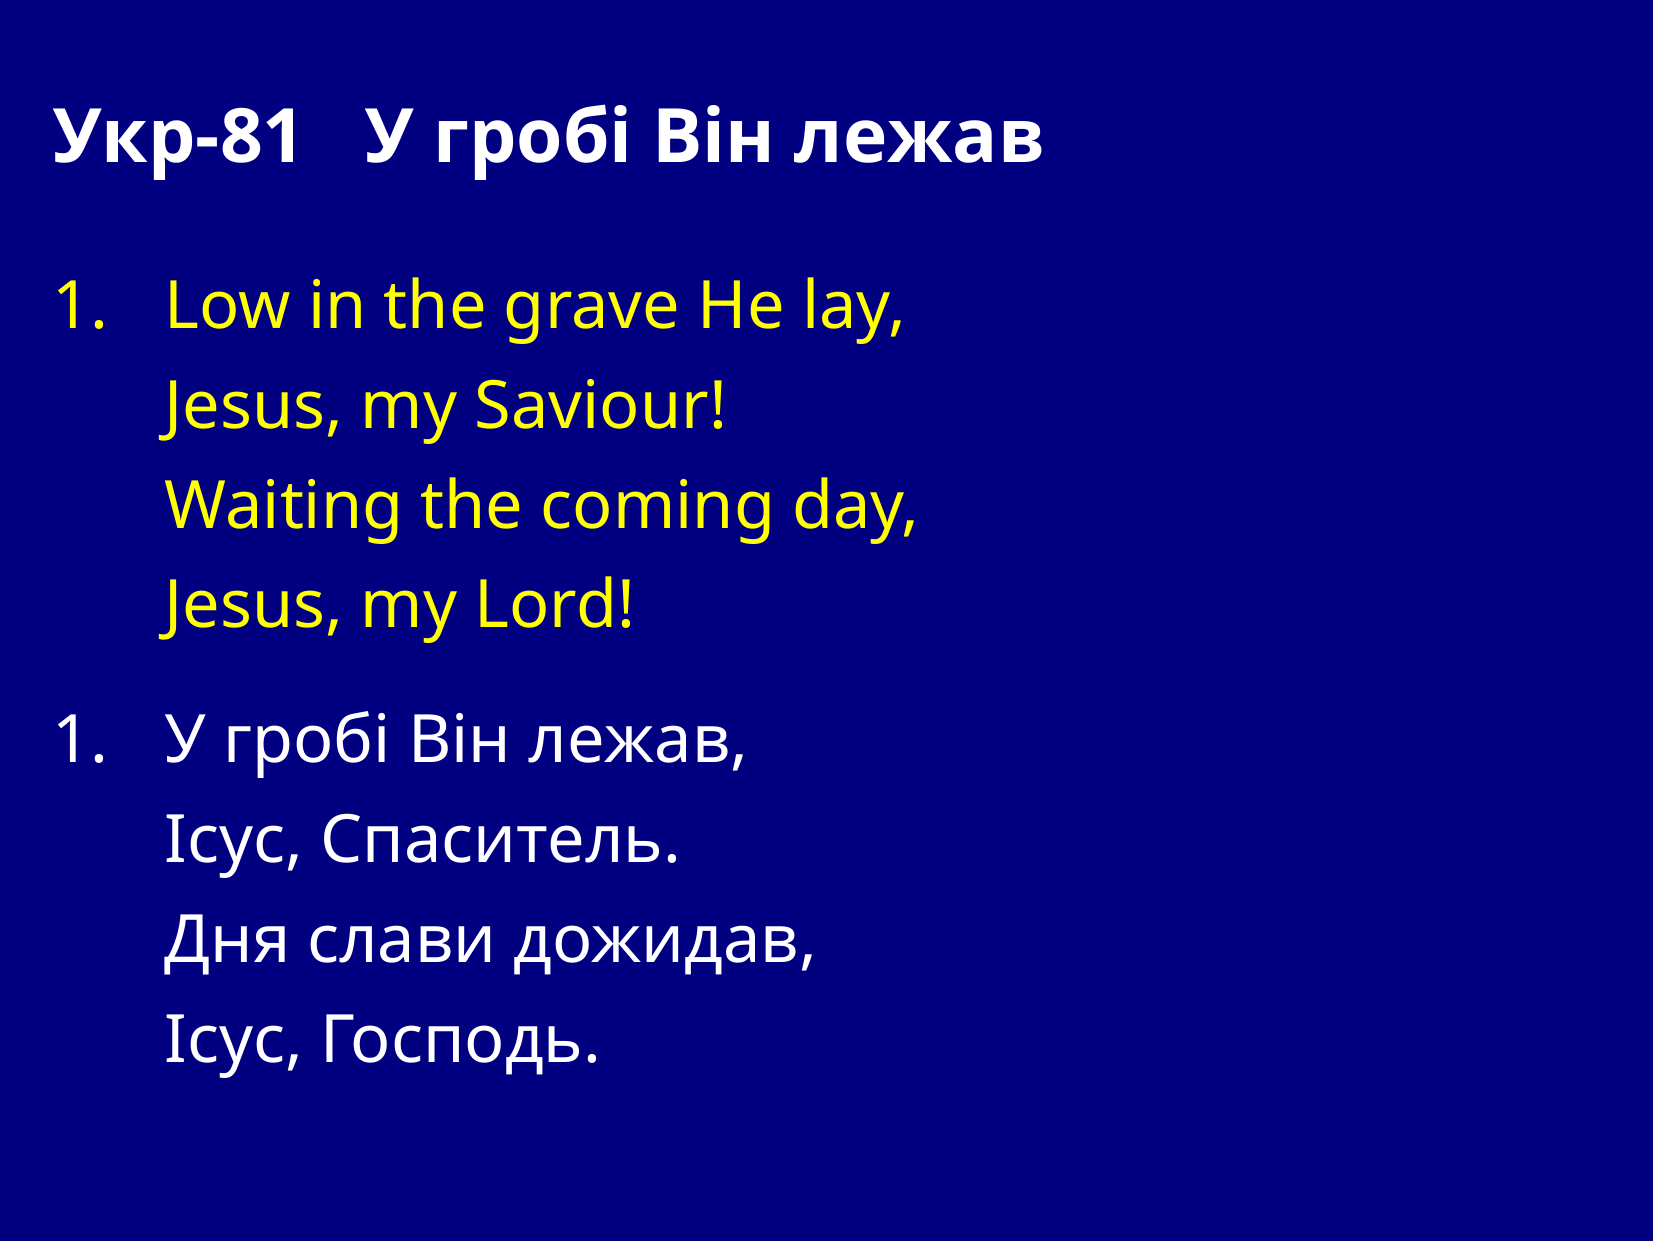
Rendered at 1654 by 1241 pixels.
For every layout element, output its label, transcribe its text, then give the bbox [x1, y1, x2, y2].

text_box 1. Low in the grave He lay, Jesus, my Saviour! Waiting the coming day, Jesus, my Lord! [37, 188, 1576, 638]
text_box Укр-81 У гробі Він лежав [37, 75, 1576, 188]
text_box 1. У гробі Він лежав, Ісус, Спаситель. Дня слави дожидав, Ісус, Господь. [37, 675, 1576, 1163]
